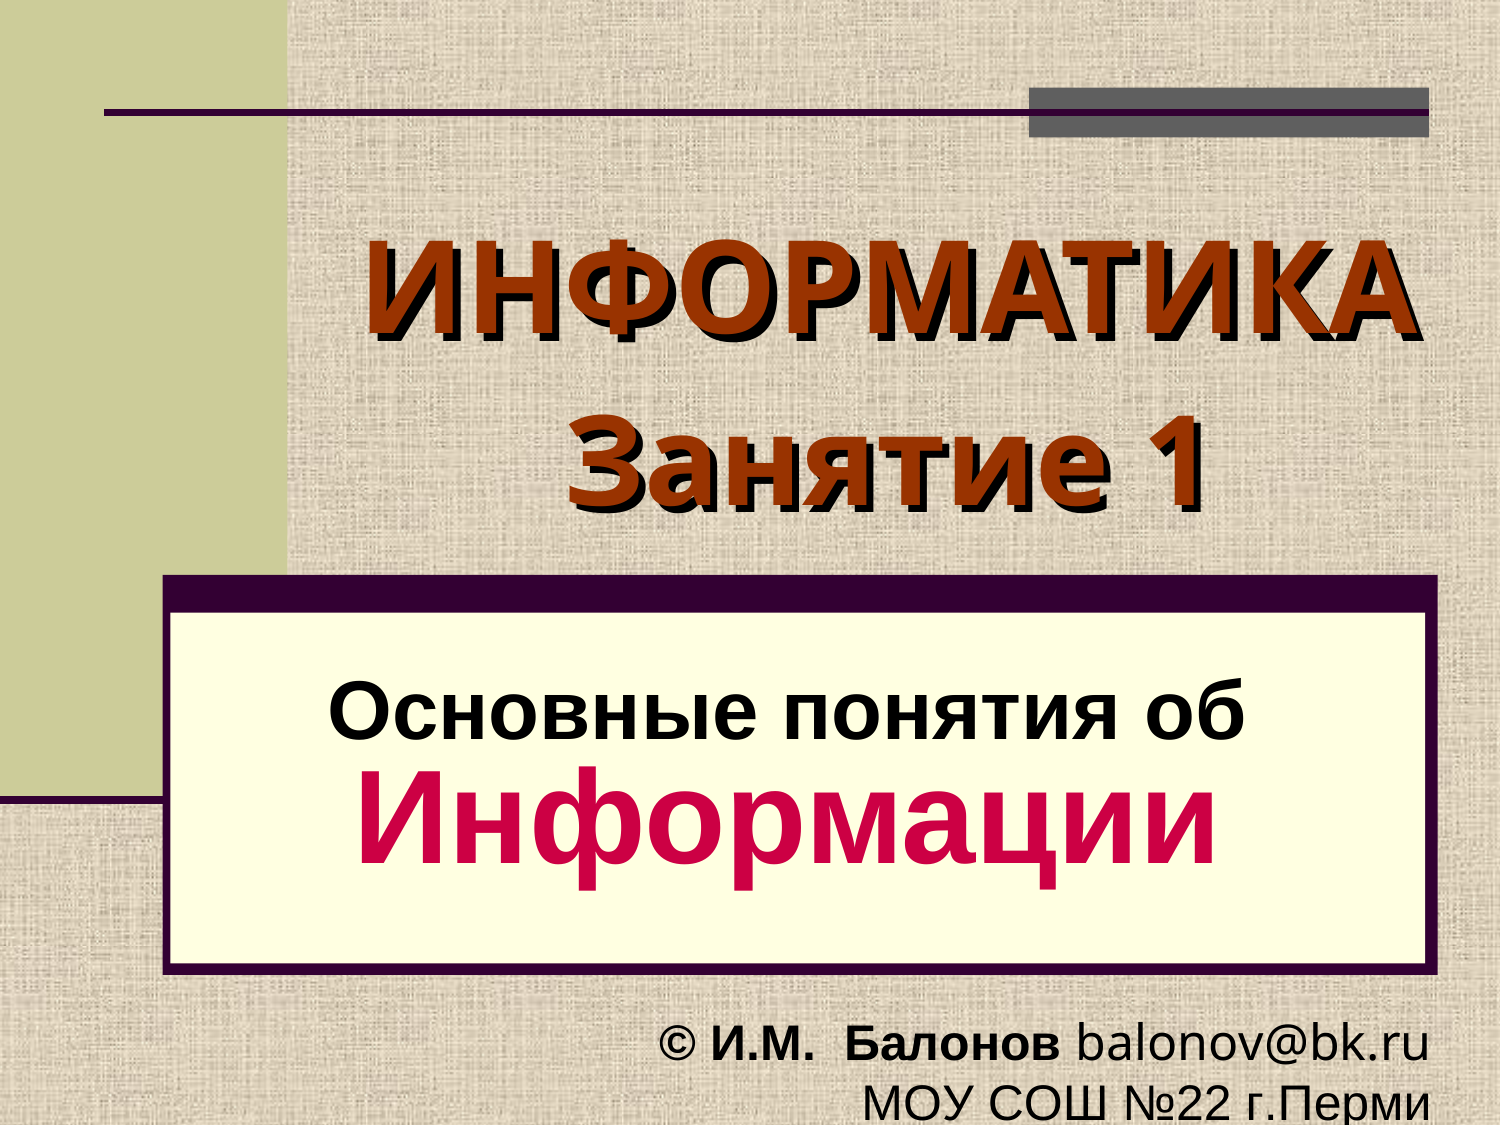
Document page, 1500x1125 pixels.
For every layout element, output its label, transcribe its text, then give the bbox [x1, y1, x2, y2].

text_box © И.М. Балонов balonov@bk.ru МОУ СОШ №22 г.Перми [531, 999, 1447, 1125]
subtitle Основные понятия об Информации [225, 649, 1351, 913]
title ИНФОРМАТИКА Занятие 1 [301, 187, 1477, 551]
picture [0, 0, 1500, 1125]
